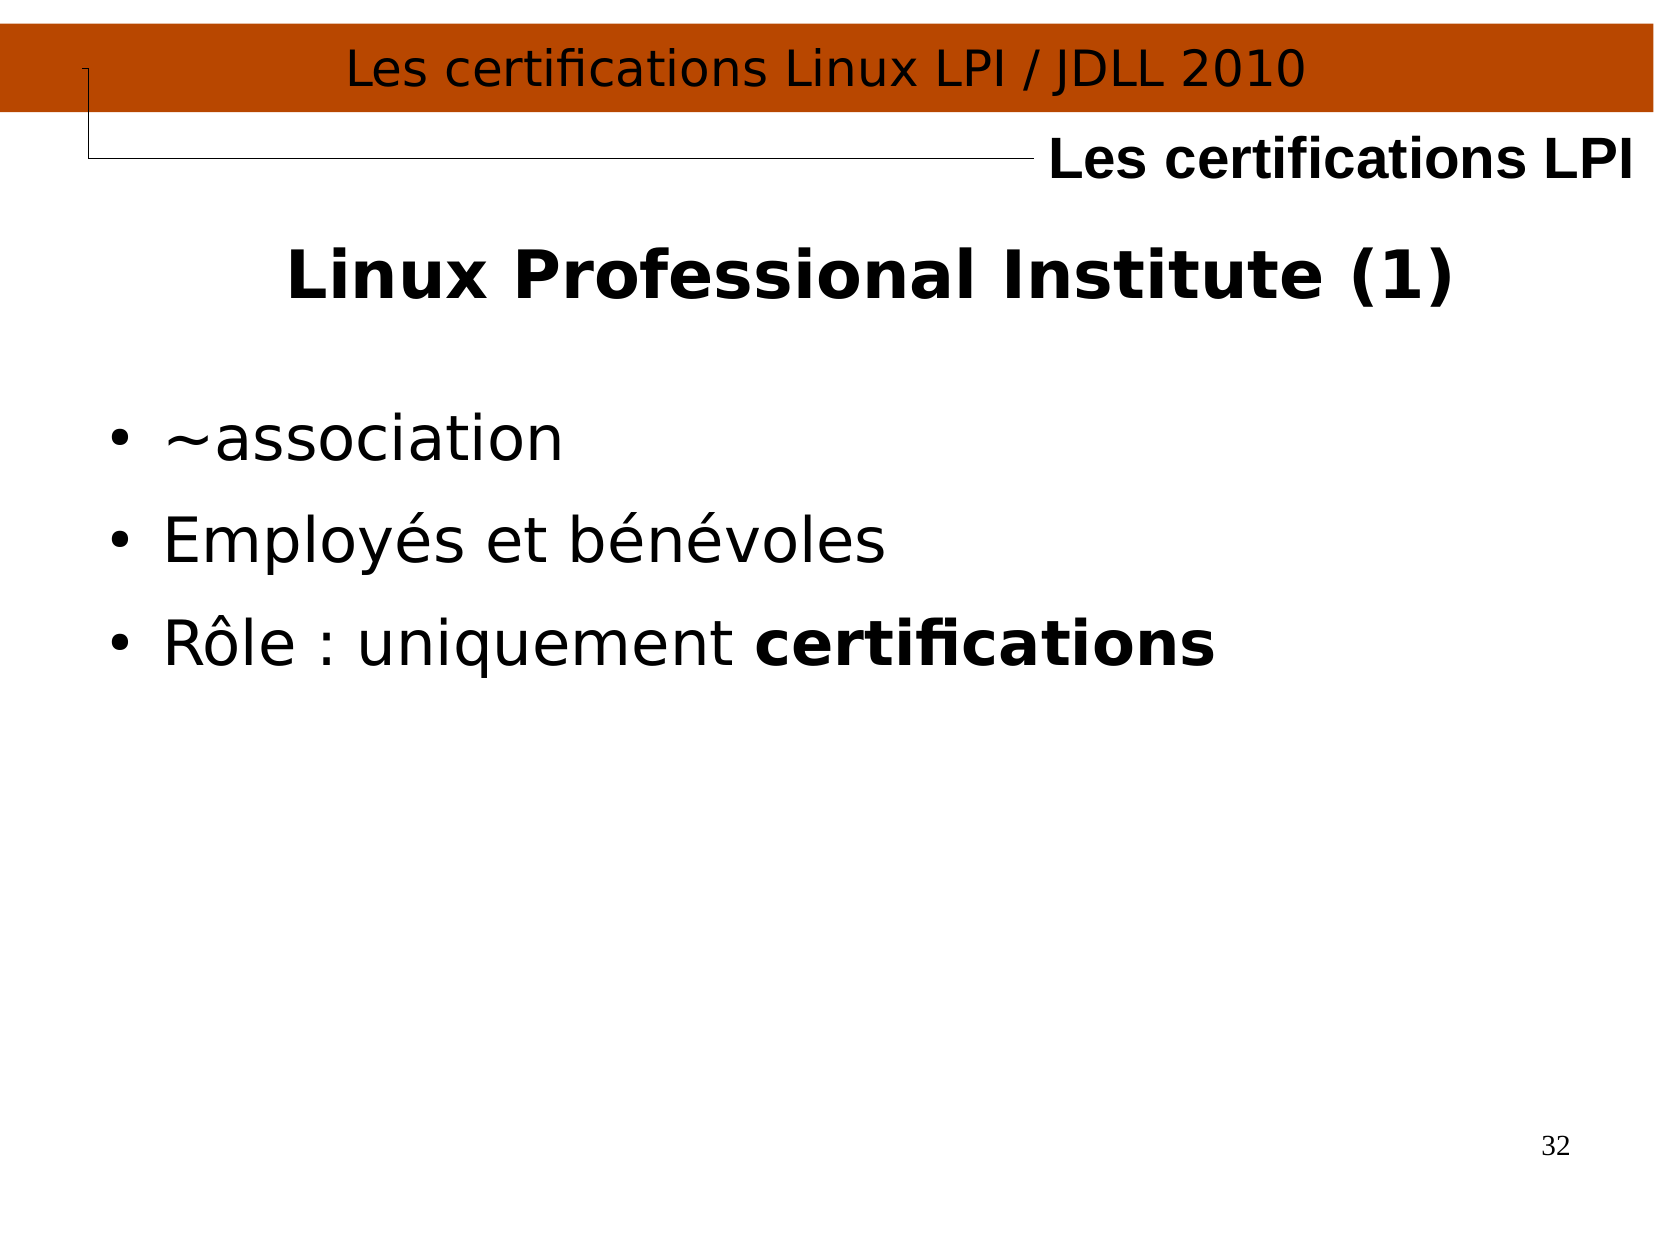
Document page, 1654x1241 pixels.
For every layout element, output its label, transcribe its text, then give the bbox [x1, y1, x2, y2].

text_box Les certifications LPI [1033, 118, 1654, 198]
title Les certifications Linux LPI / JDLL 2010 [82, 39, 1571, 99]
text_box [0, 23, 1654, 113]
list Linux Professional Institute (1) ~association Employés et bénévoles Rôle : uniquement certifications [91, 236, 1580, 1047]
